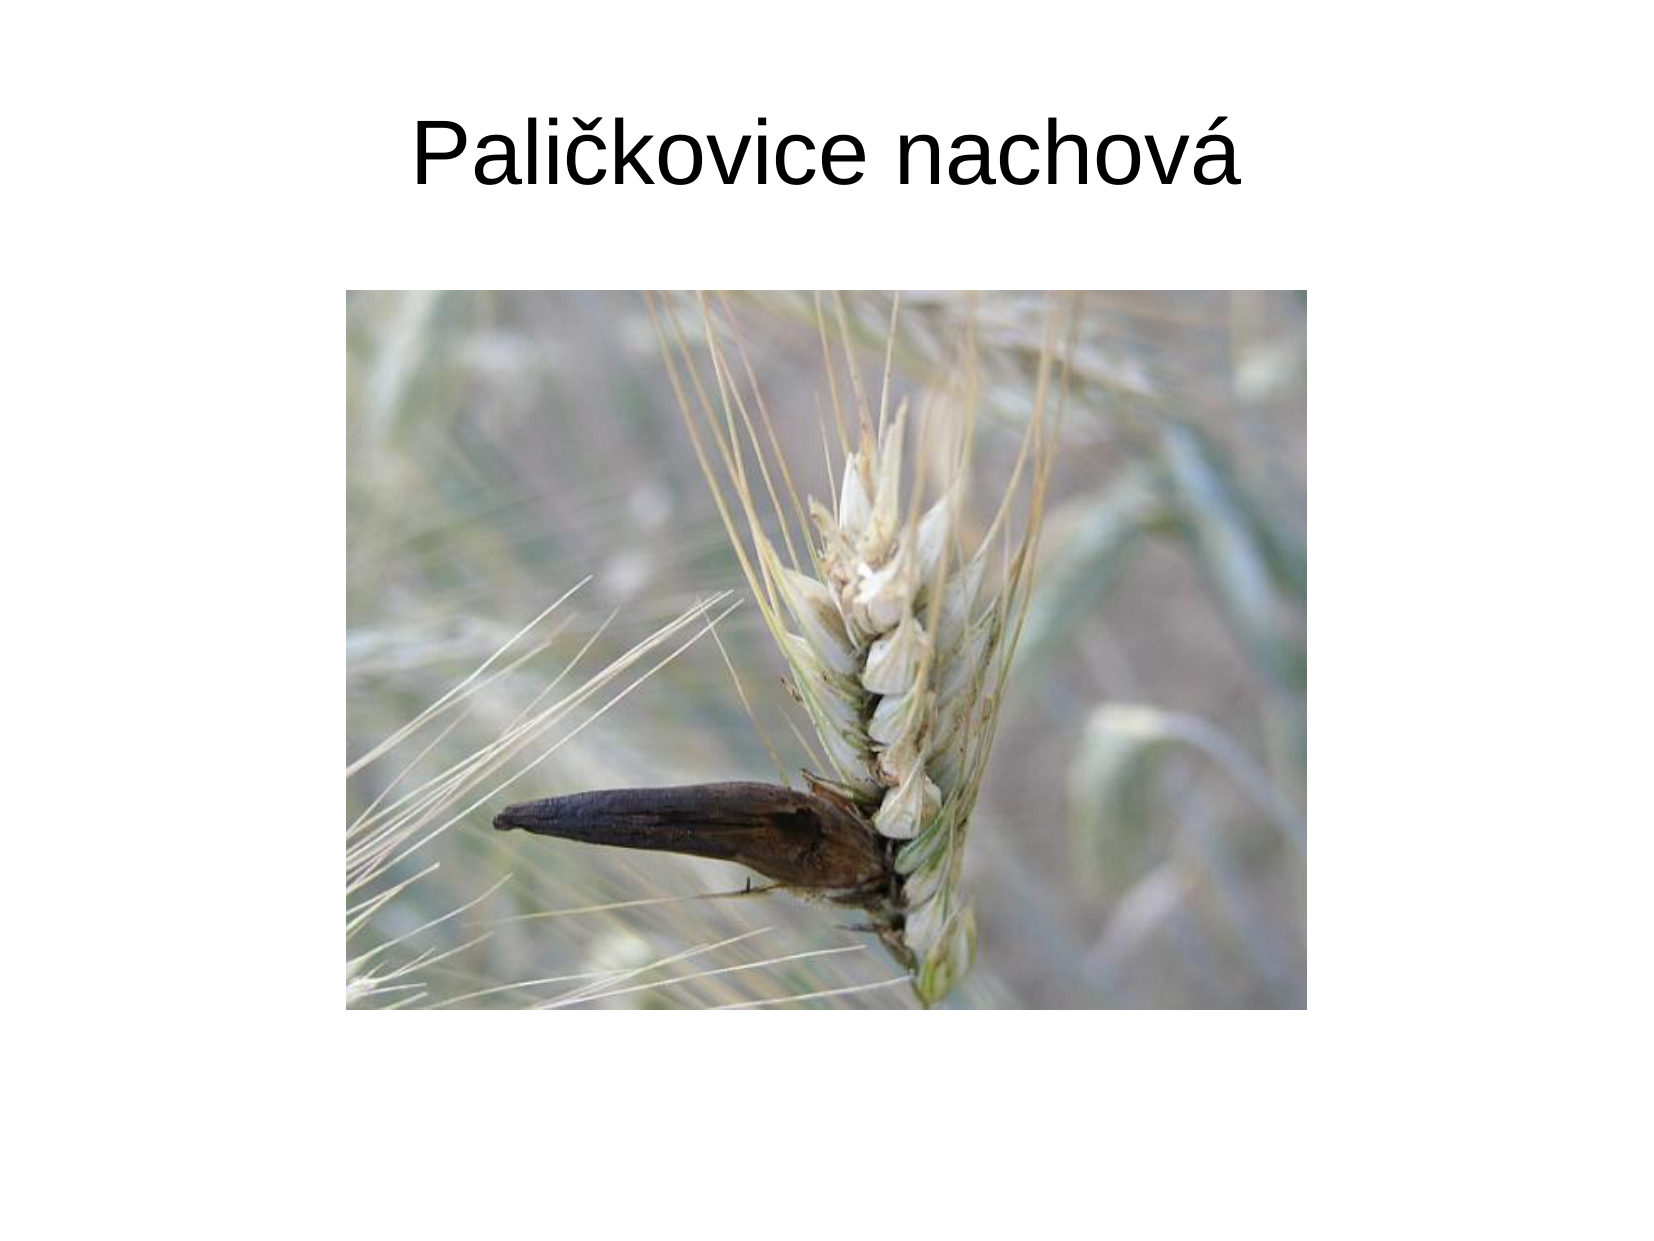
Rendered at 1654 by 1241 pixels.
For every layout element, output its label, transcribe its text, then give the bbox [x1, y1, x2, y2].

picture [346, 290, 1307, 1010]
title Paličkovice nachová [82, 49, 1571, 257]
